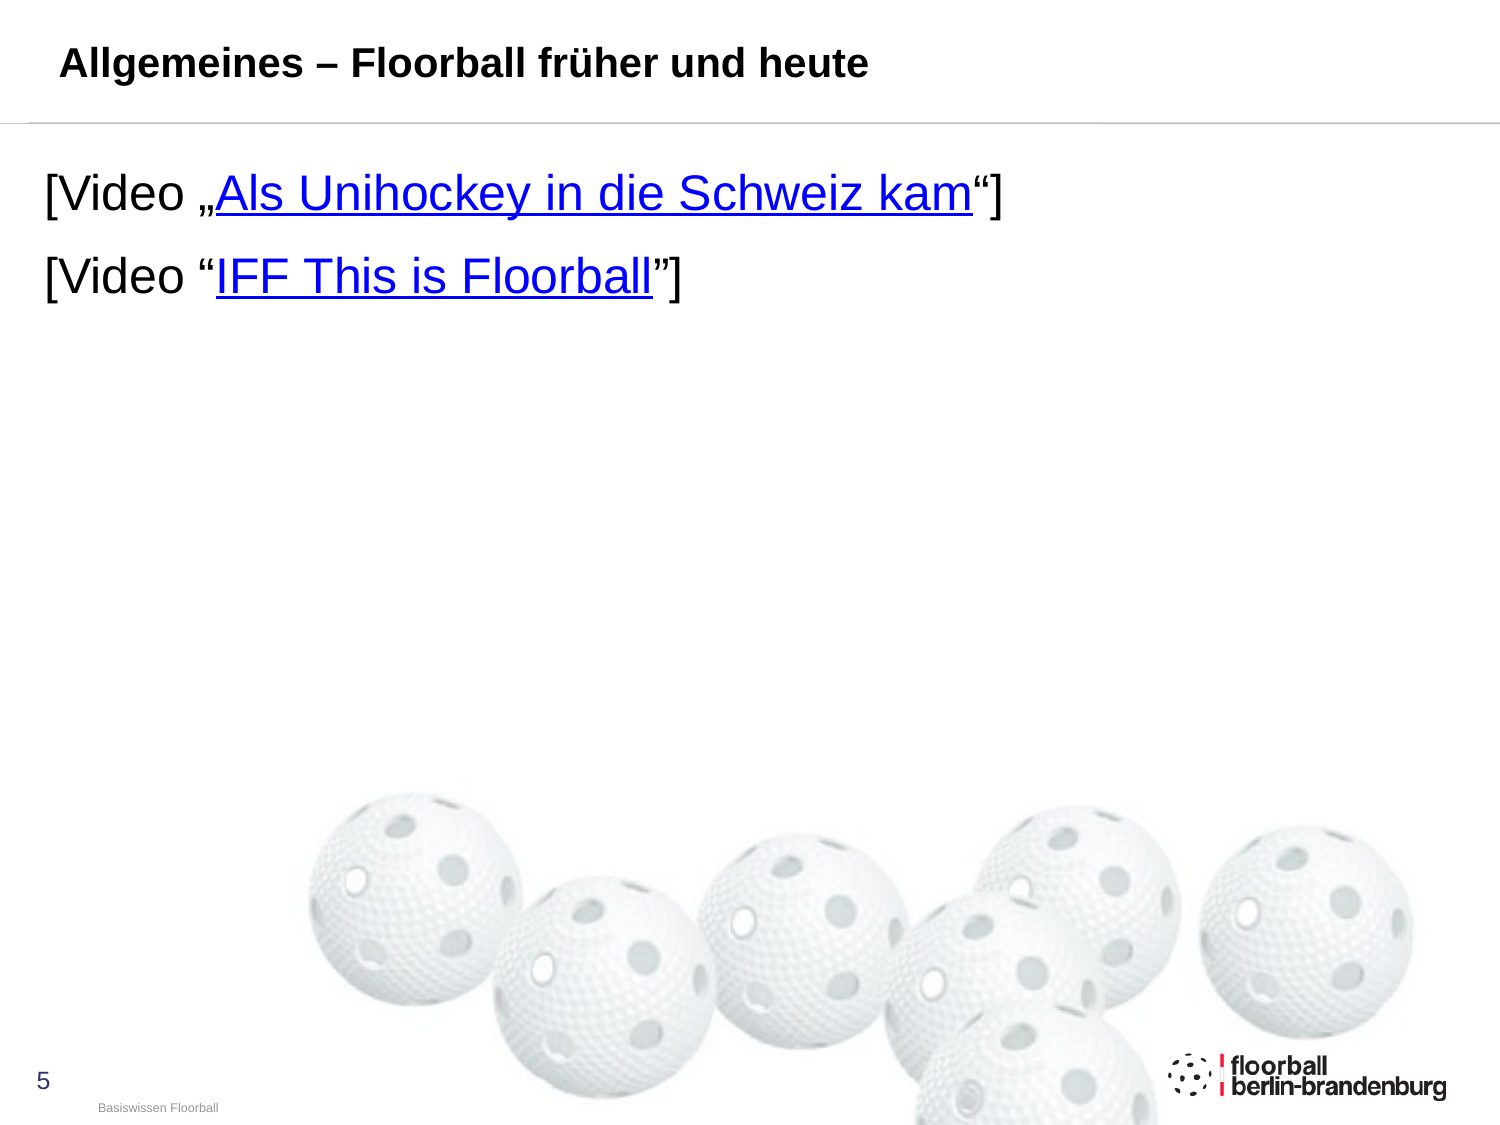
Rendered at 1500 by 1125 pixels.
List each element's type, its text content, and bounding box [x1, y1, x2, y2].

text_box [Video „Als Unihockey in die Schweiz kam“] [Video “IFF This is Floorball”] [29, 152, 1466, 1013]
text_box Allgemeines – Floorball früher und heute [43, 28, 1466, 94]
picture [242, 355, 1483, 1125]
